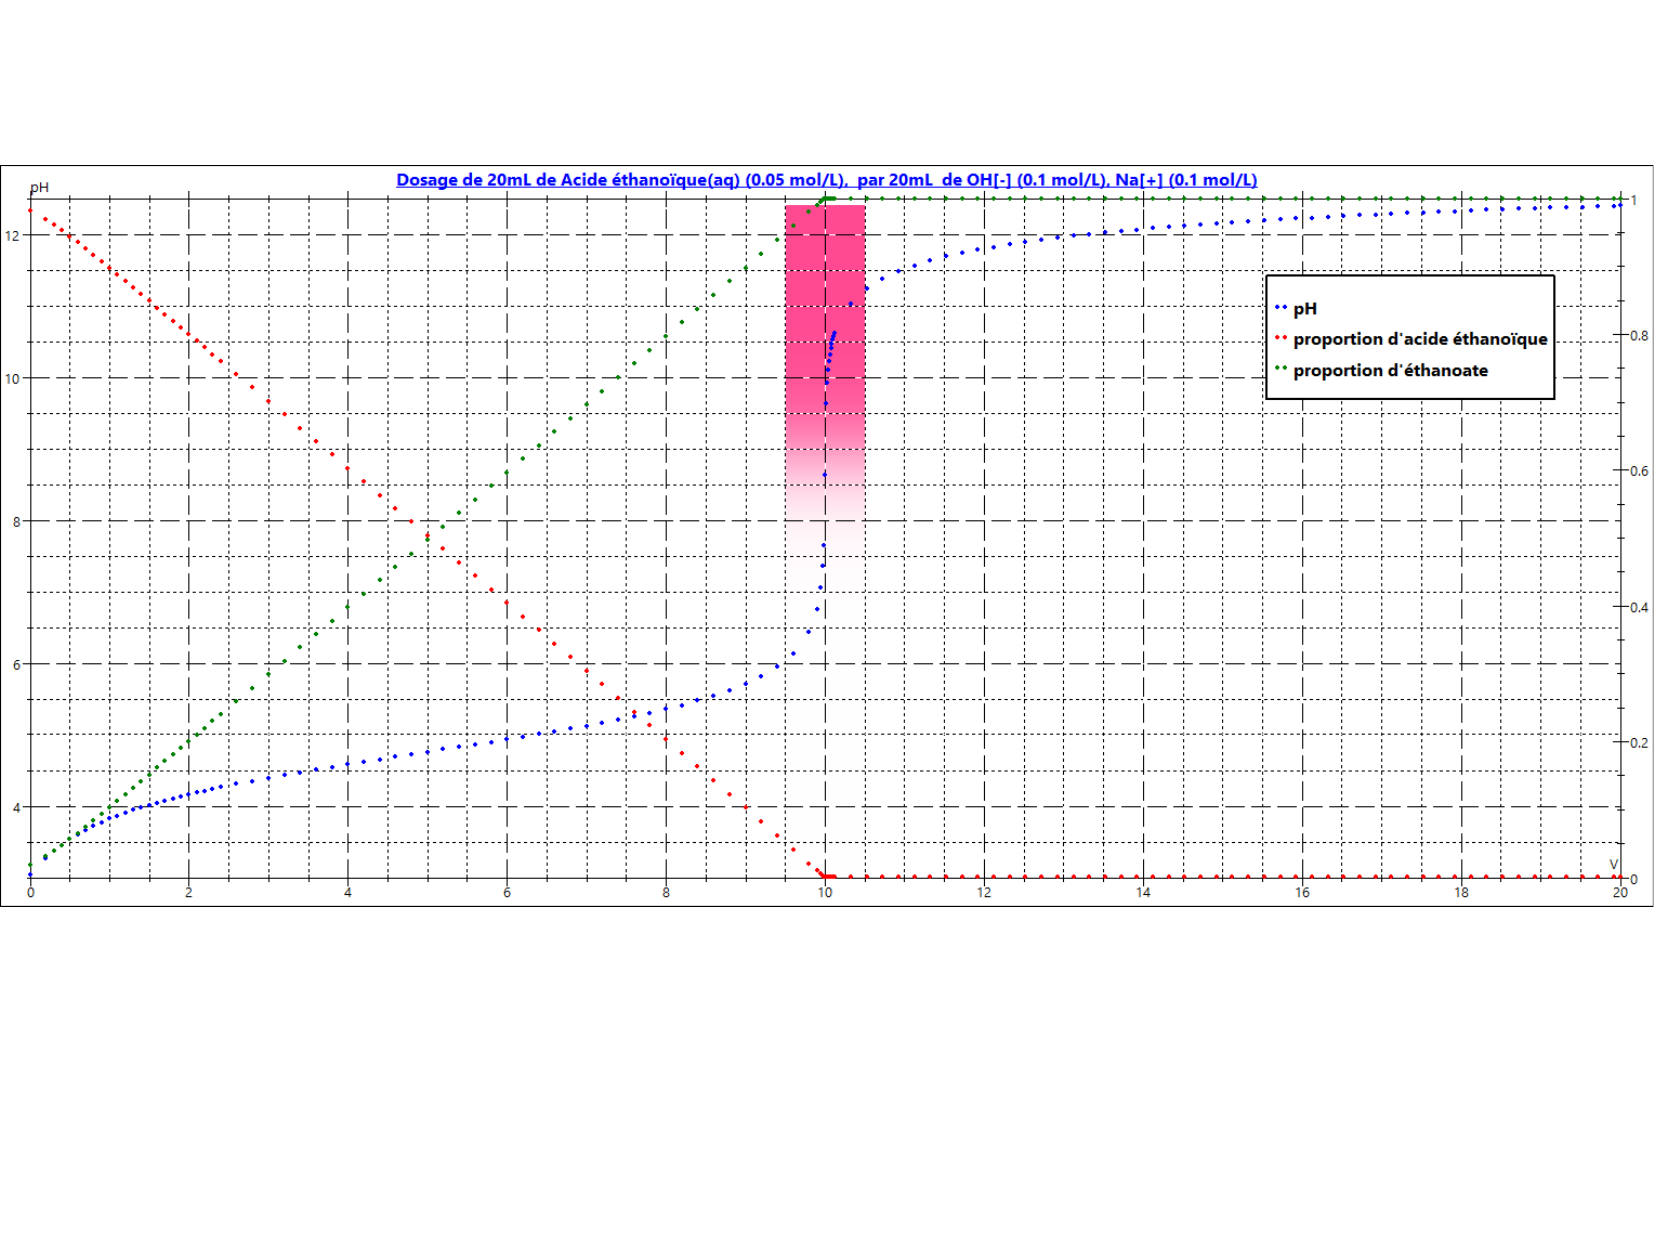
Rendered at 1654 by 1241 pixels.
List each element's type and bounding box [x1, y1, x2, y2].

picture [0, 165, 1654, 907]
